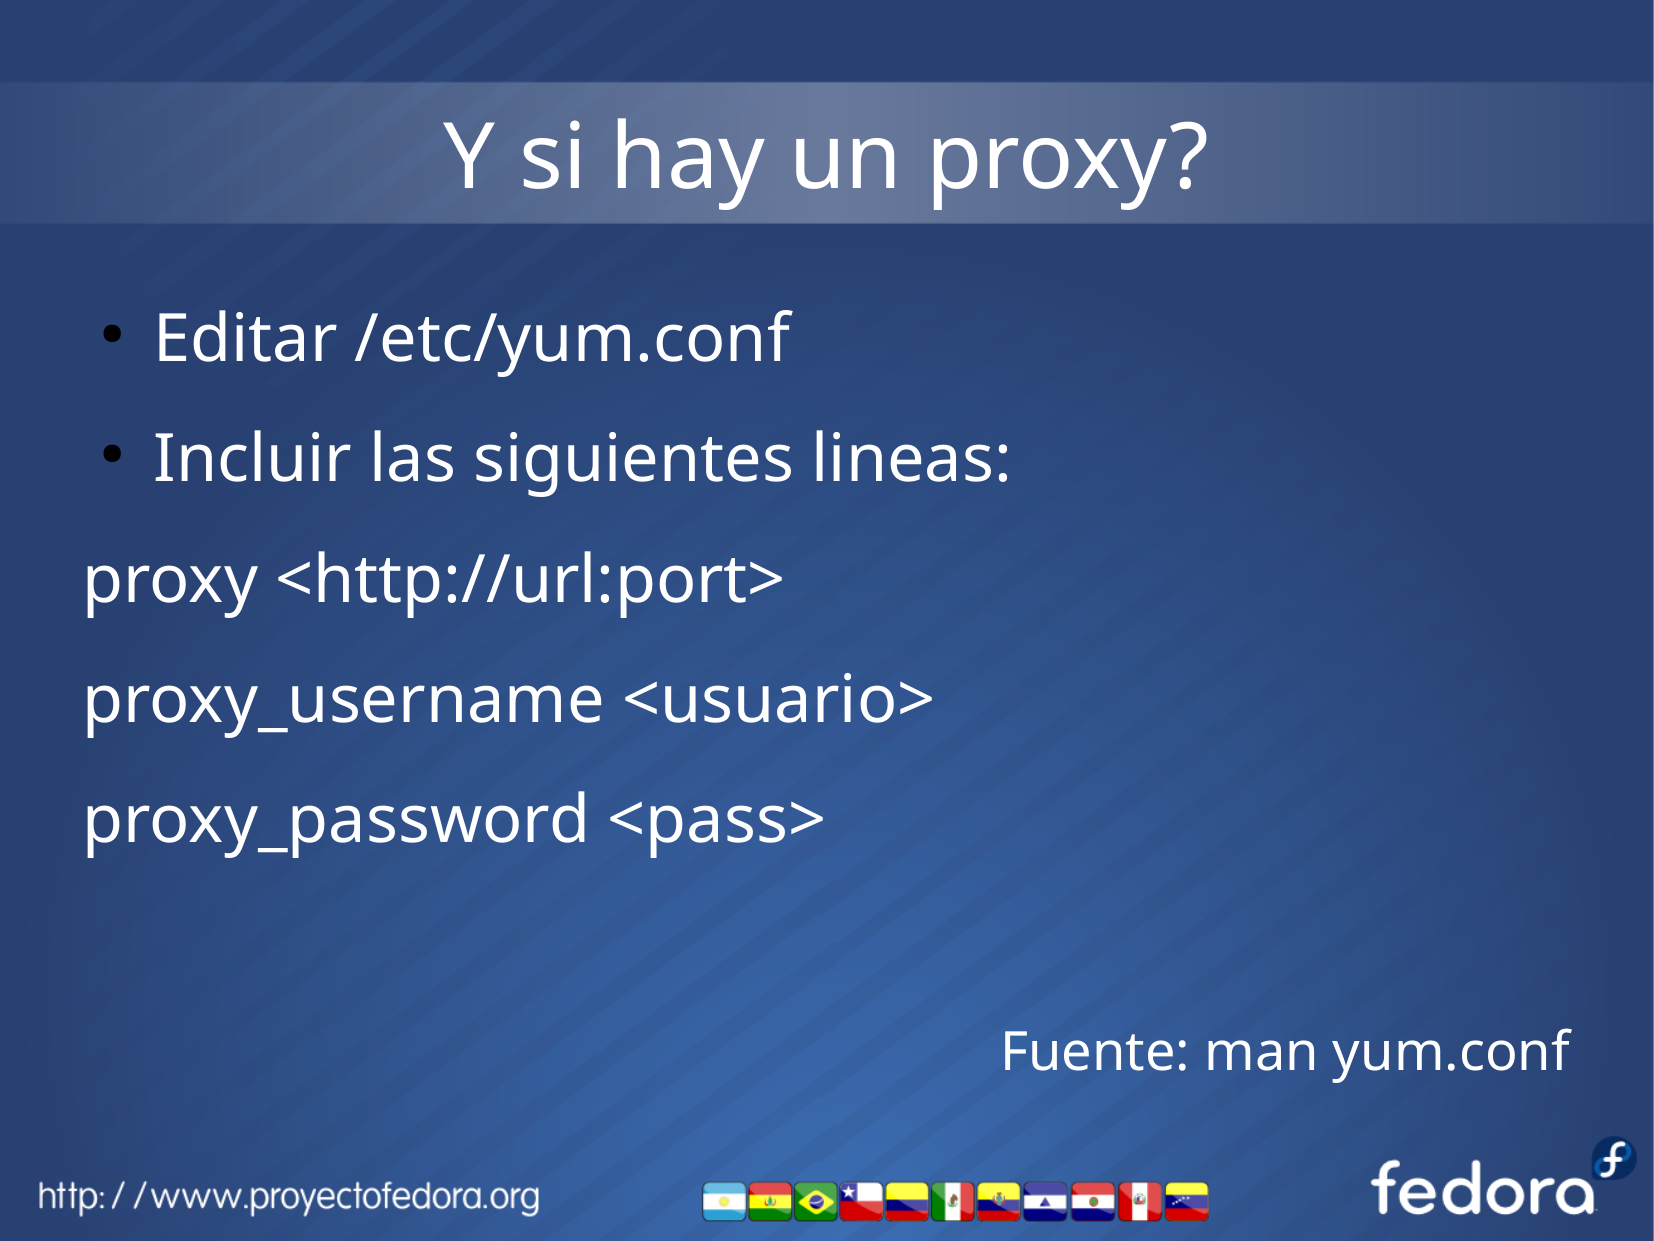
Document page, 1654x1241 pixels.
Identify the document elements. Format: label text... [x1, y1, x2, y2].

title Y si hay un proxy? [82, 56, 1571, 250]
list Editar /etc/yum.conf Incluir las siguientes lineas: proxy <http://url:port> proxy_username <usuario> proxy_password <pass> Fuente: man yum.conf [82, 290, 1571, 1094]
picture [0, 0, 1654, 1241]
